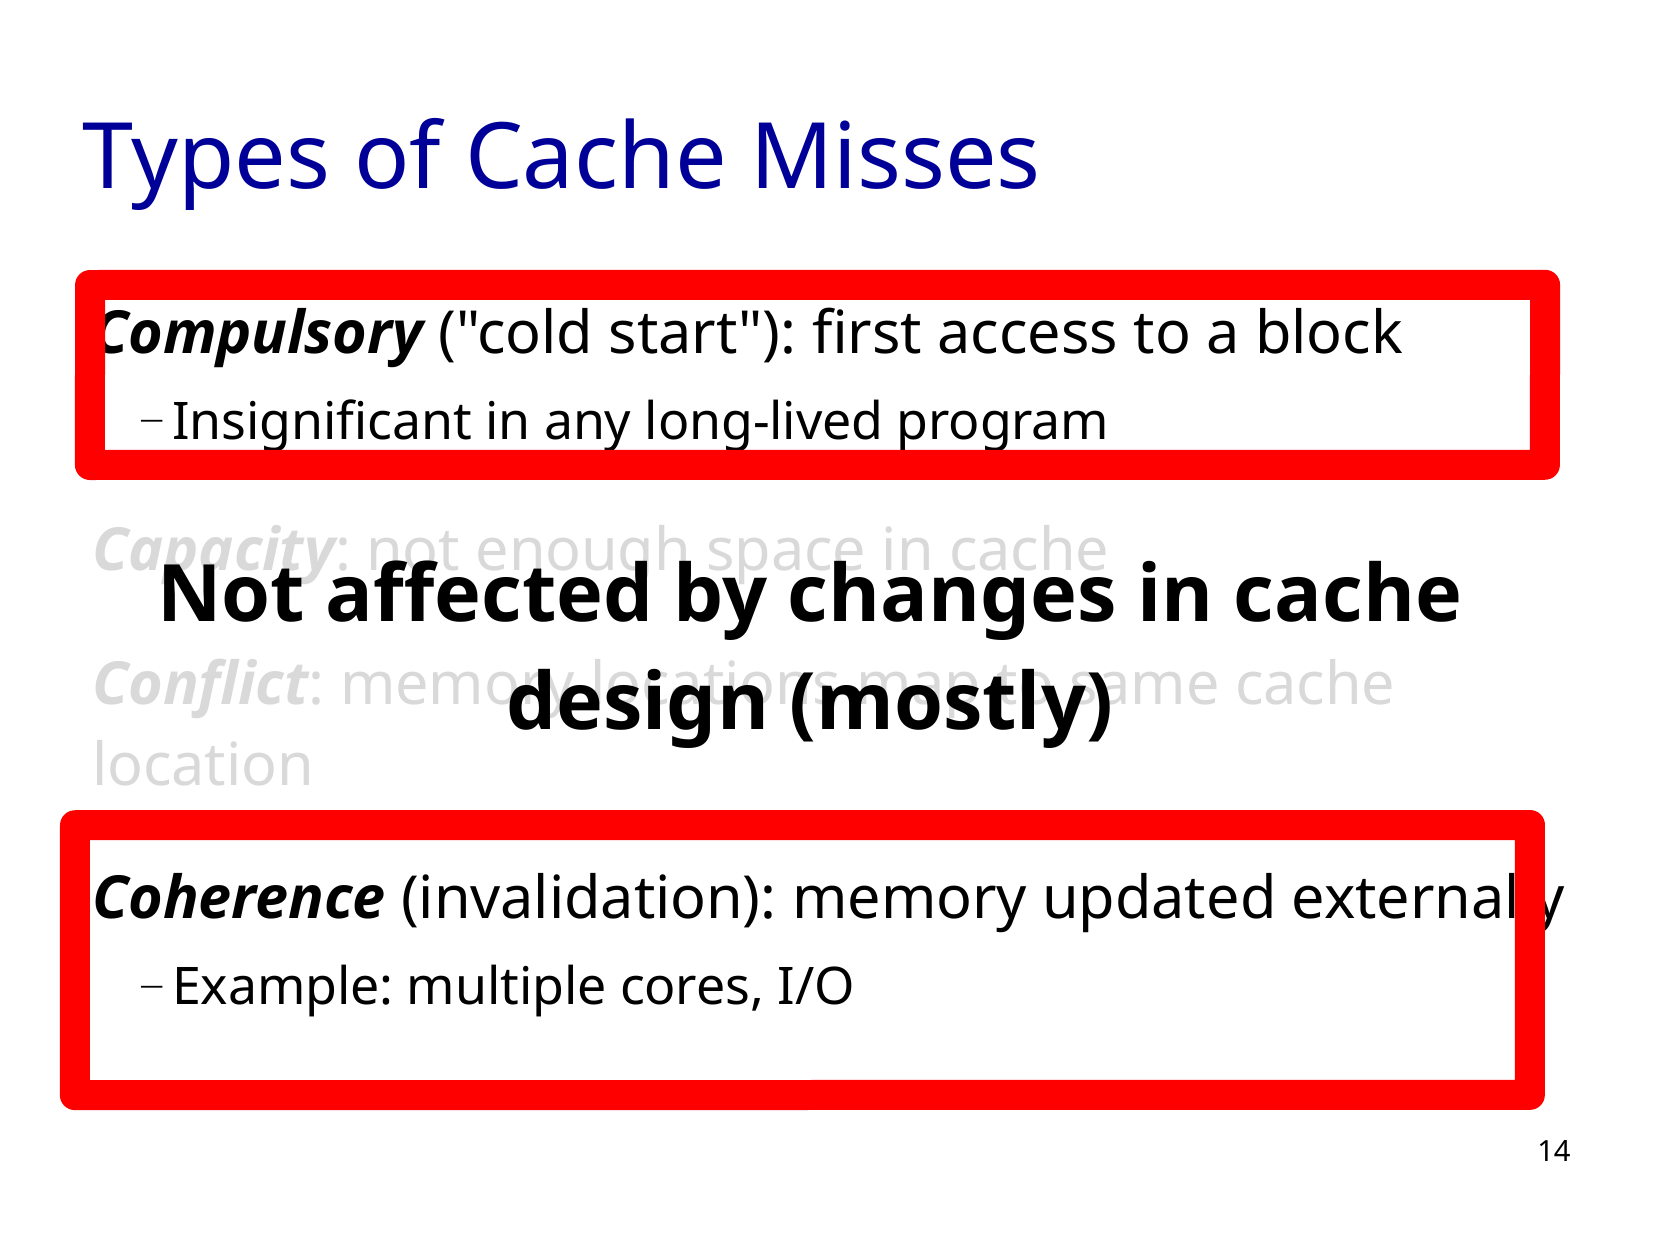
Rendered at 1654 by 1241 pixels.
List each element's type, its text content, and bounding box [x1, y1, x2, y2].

list Compulsory ("cold start"): first access to a block Insignificant in any long-lived program Capacity: not enough space in cache Conflict: memory locations map to same cache location Coherence (invalidation): memory updated externally Example: multiple cores, I/O [105, 300, 1530, 449]
list Compulsory ("cold start"): first access to a block Insignificant in any long-lived program Capacity: not enough space in cache Conflict: memory locations map to same cache location Coherence (invalidation): memory updated externally Example: multiple cores, I/O [60, 290, 1571, 1096]
list Compulsory ("cold start"): first access to a block Insignificant in any long-lived program Capacity: not enough space in cache Conflict: memory locations map to same cache location Coherence (invalidation): memory updated externally Example: multiple cores, I/O [90, 841, 1514, 1080]
text_box Not affected by changes in cache design (mostly) [75, 495, 1546, 796]
title Types of Cache Misses [82, 49, 1571, 257]
